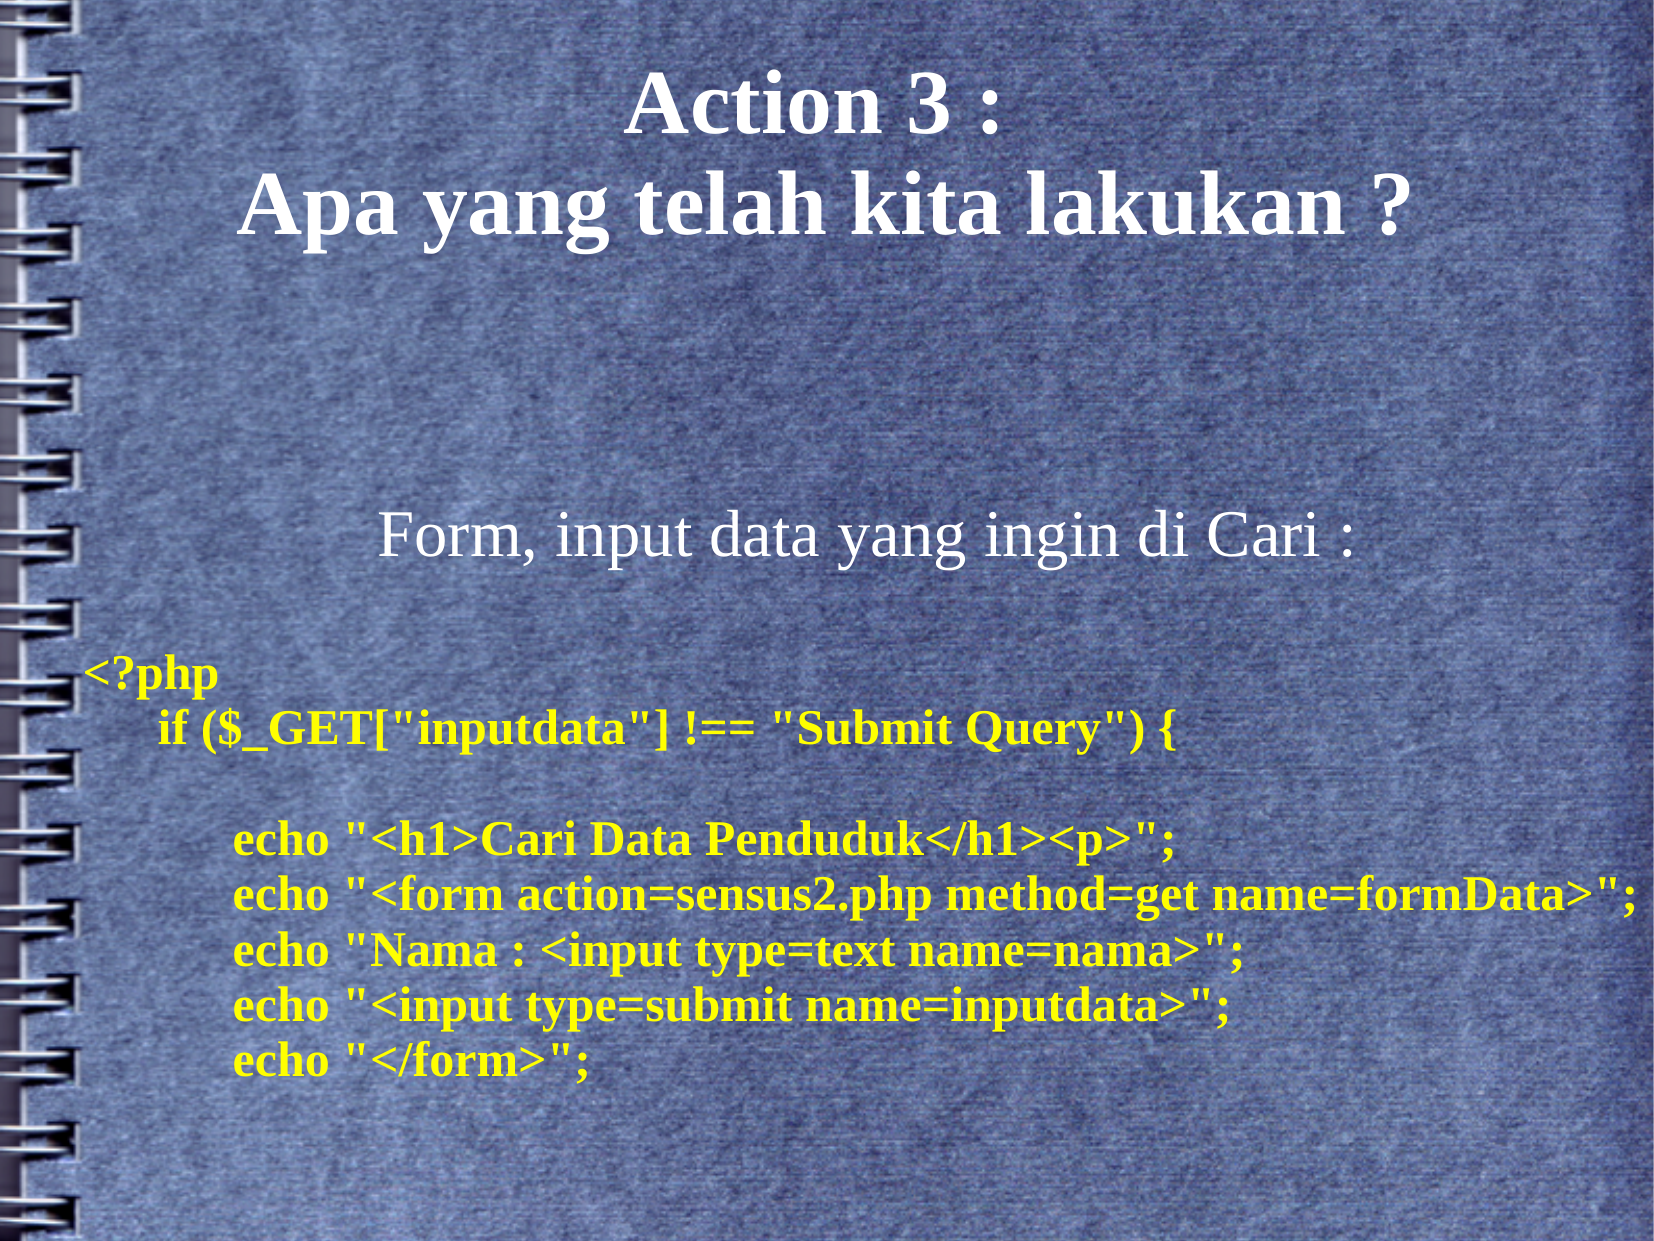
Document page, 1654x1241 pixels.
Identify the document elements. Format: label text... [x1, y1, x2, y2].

title Action 3 : Apa yang telah kita lakukan ? [82, 51, 1571, 200]
subtitle Form, input data yang ingin di Cari : <?php if ($_GET["inputdata"] !== "Submit Query") { echo "<h1>Cari Data Penduduk</h1><p>"; echo "<form action=sensus2.php method=get name=formData>"; echo "Nama : <input type=text name=nama>"; echo "<input type=submit name=inputdata>"; echo "</form>"; [82, 200, 1654, 1198]
picture [0, 0, 1654, 1241]
